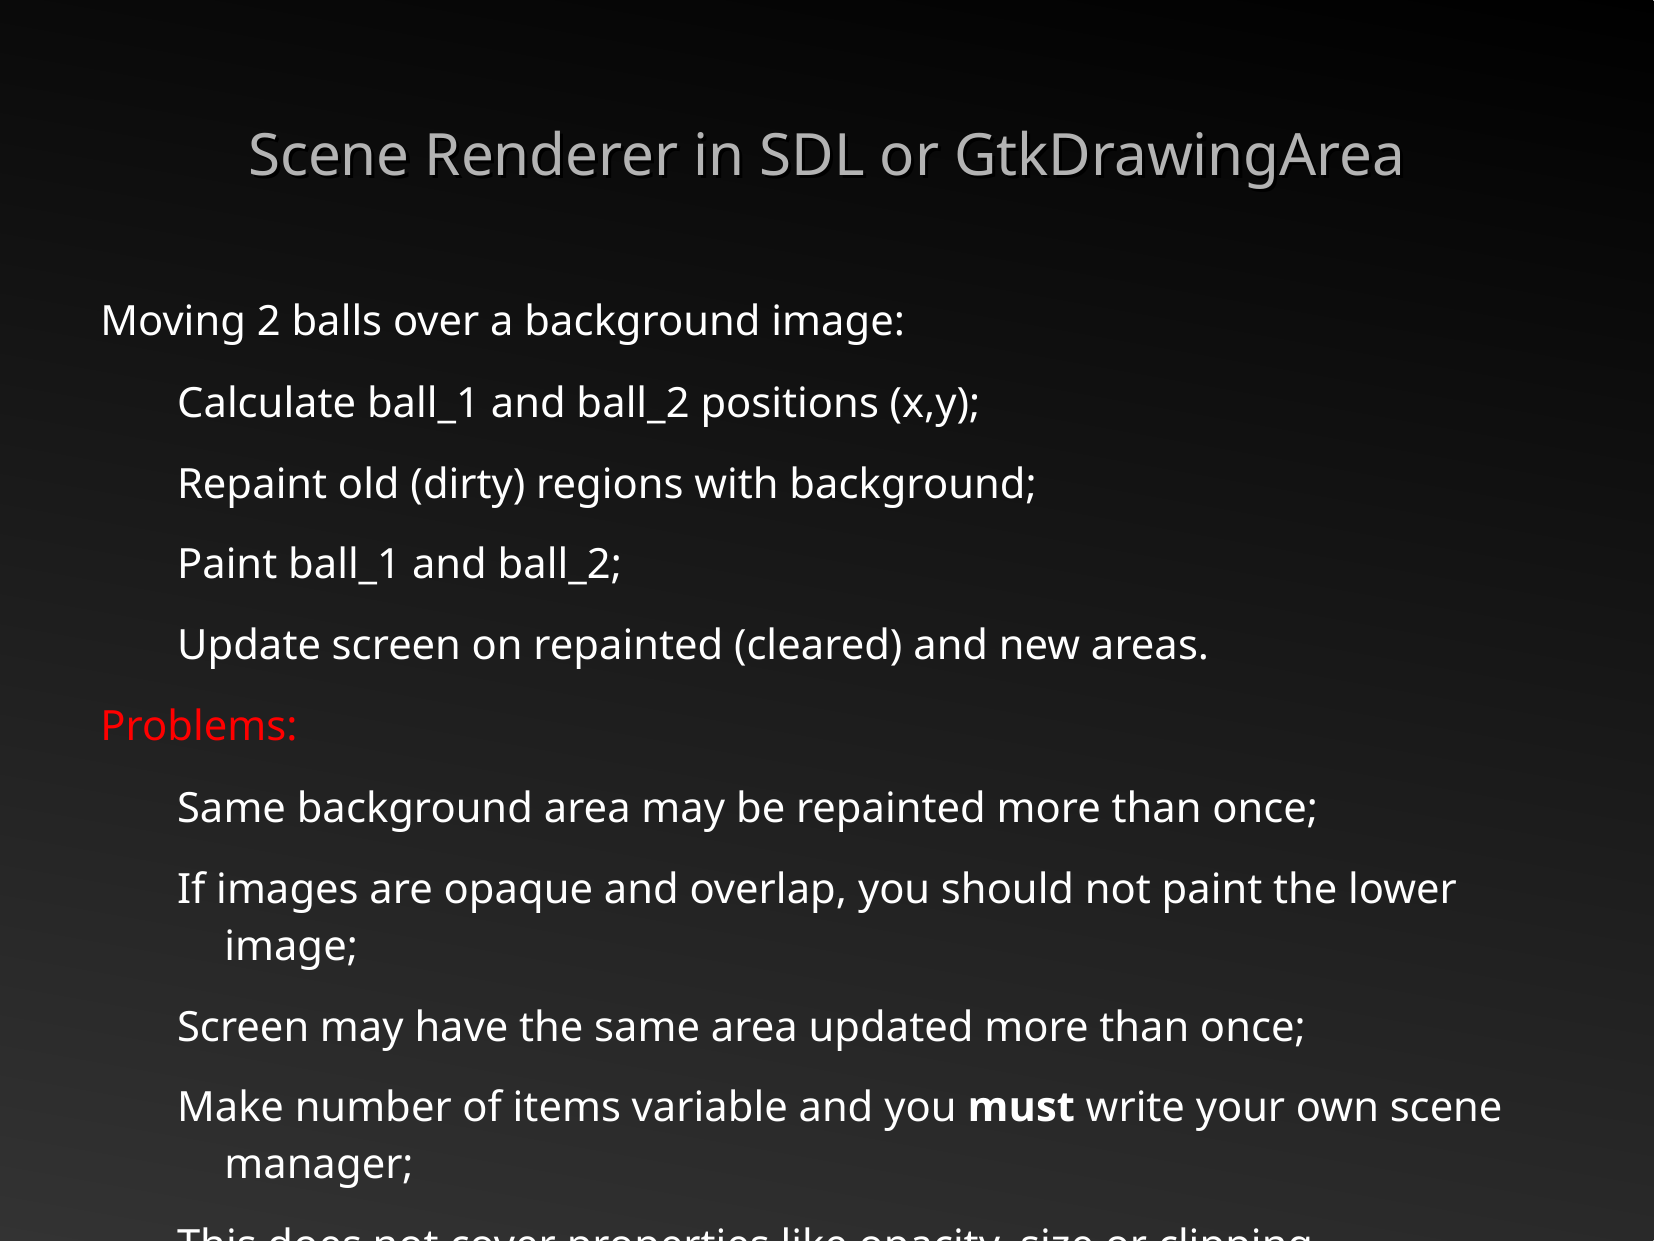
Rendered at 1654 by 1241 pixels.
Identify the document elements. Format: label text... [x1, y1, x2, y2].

list Moving 2 balls over a background image: Calculate ball_1 and ball_2 positions (x,y); Repaint old (dirty) regions with background; Paint ball_1 and ball_2; Update screen on repainted (cleared) and new areas. Problems: Same background area may be repainted more than once; If images are opaque and overlap, you should not paint the lower image; Screen may have the same area updated more than once; Make number of items variable and you must write your own scene manager; This does not cover properties like opacity, size or clipping. [82, 290, 1571, 1191]
title Scene Renderer in SDL or GtkDrawingArea [82, 49, 1571, 257]
